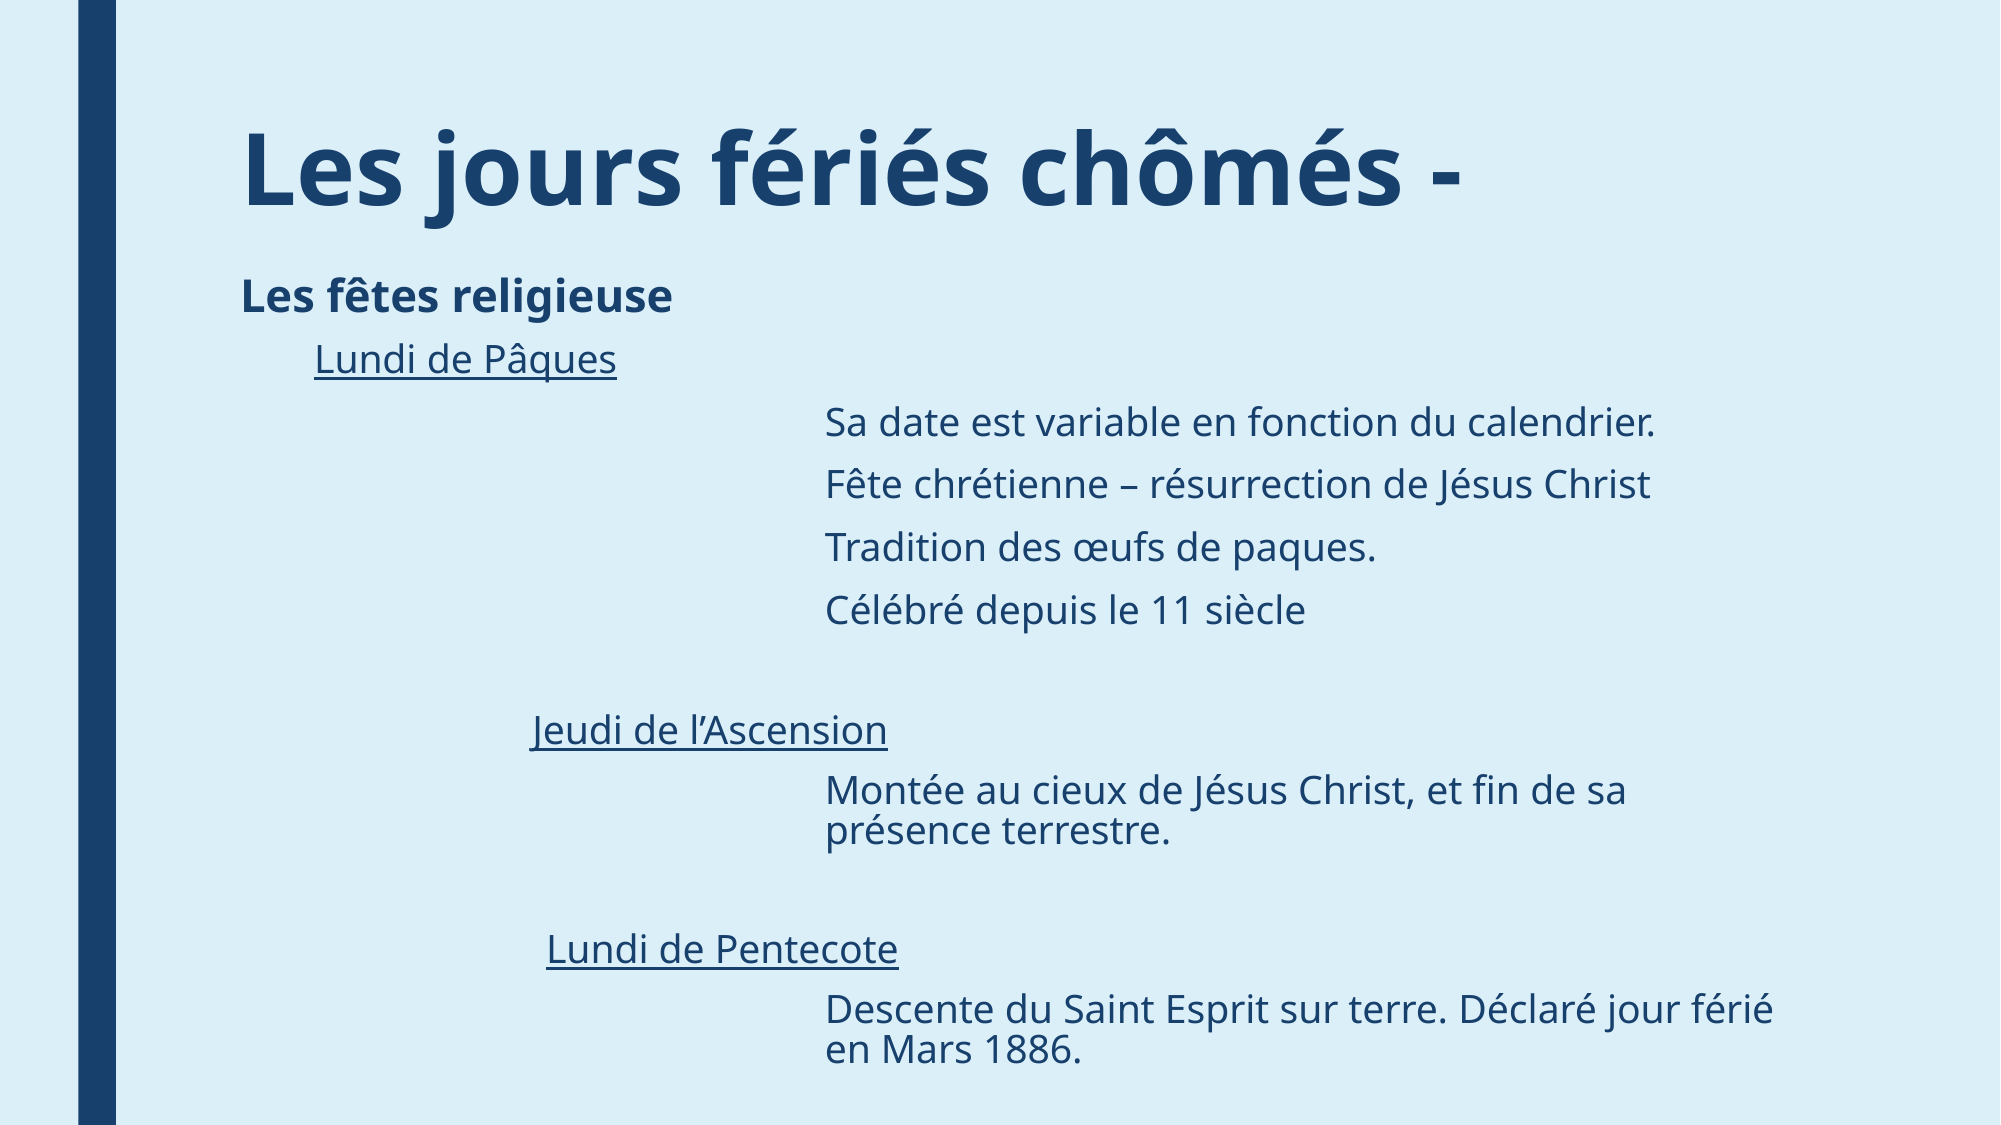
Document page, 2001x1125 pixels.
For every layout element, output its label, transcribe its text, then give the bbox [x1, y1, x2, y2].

title Les jours fériés chômés - [225, 112, 1801, 266]
list Les fêtes religieuse Lundi de Pâques Sa date est variable en fonction du calendrier. Fête chrétienne – résurrection de Jésus Christ Tradition des œufs de paques. Célébré depuis le 11 siècle Jeudi de l’Ascension Montée au cieux de Jésus Christ, et fin de sa présence terrestre. Lundi de Pentecote Descente du Saint Esprit sur terre. Déclaré jour férié en Mars 1886. [225, 268, 1801, 1085]
